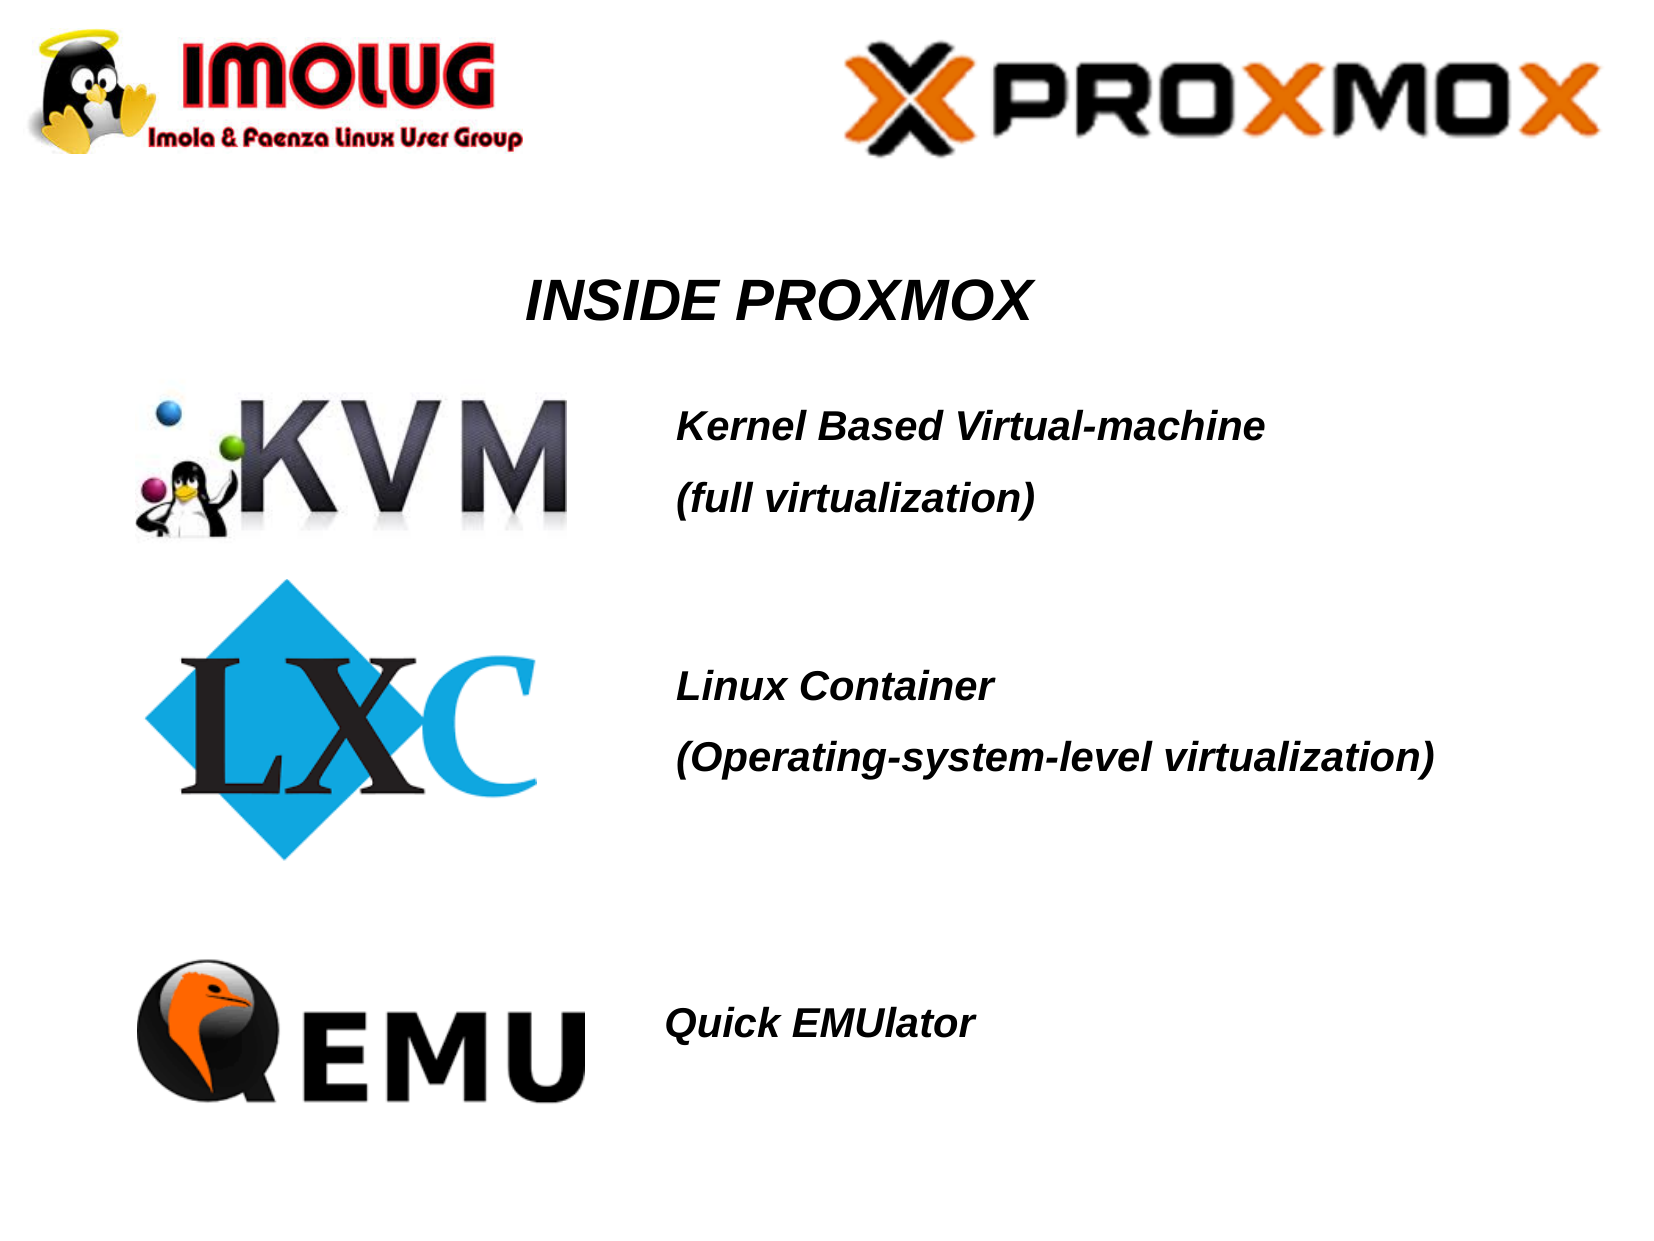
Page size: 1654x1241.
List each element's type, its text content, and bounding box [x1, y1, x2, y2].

picture [108, 330, 567, 868]
picture [23, 28, 523, 154]
text_box INSIDE PROXMOX [377, 259, 1182, 340]
text_box Kernel Based Virtual-machine (full virtualization) [661, 395, 1394, 529]
picture [137, 894, 585, 1170]
picture [826, 35, 1631, 189]
text_box Quick EMUlator [649, 992, 1123, 1075]
text_box Linux Container (Operating-system-level virtualization) [661, 655, 1536, 835]
